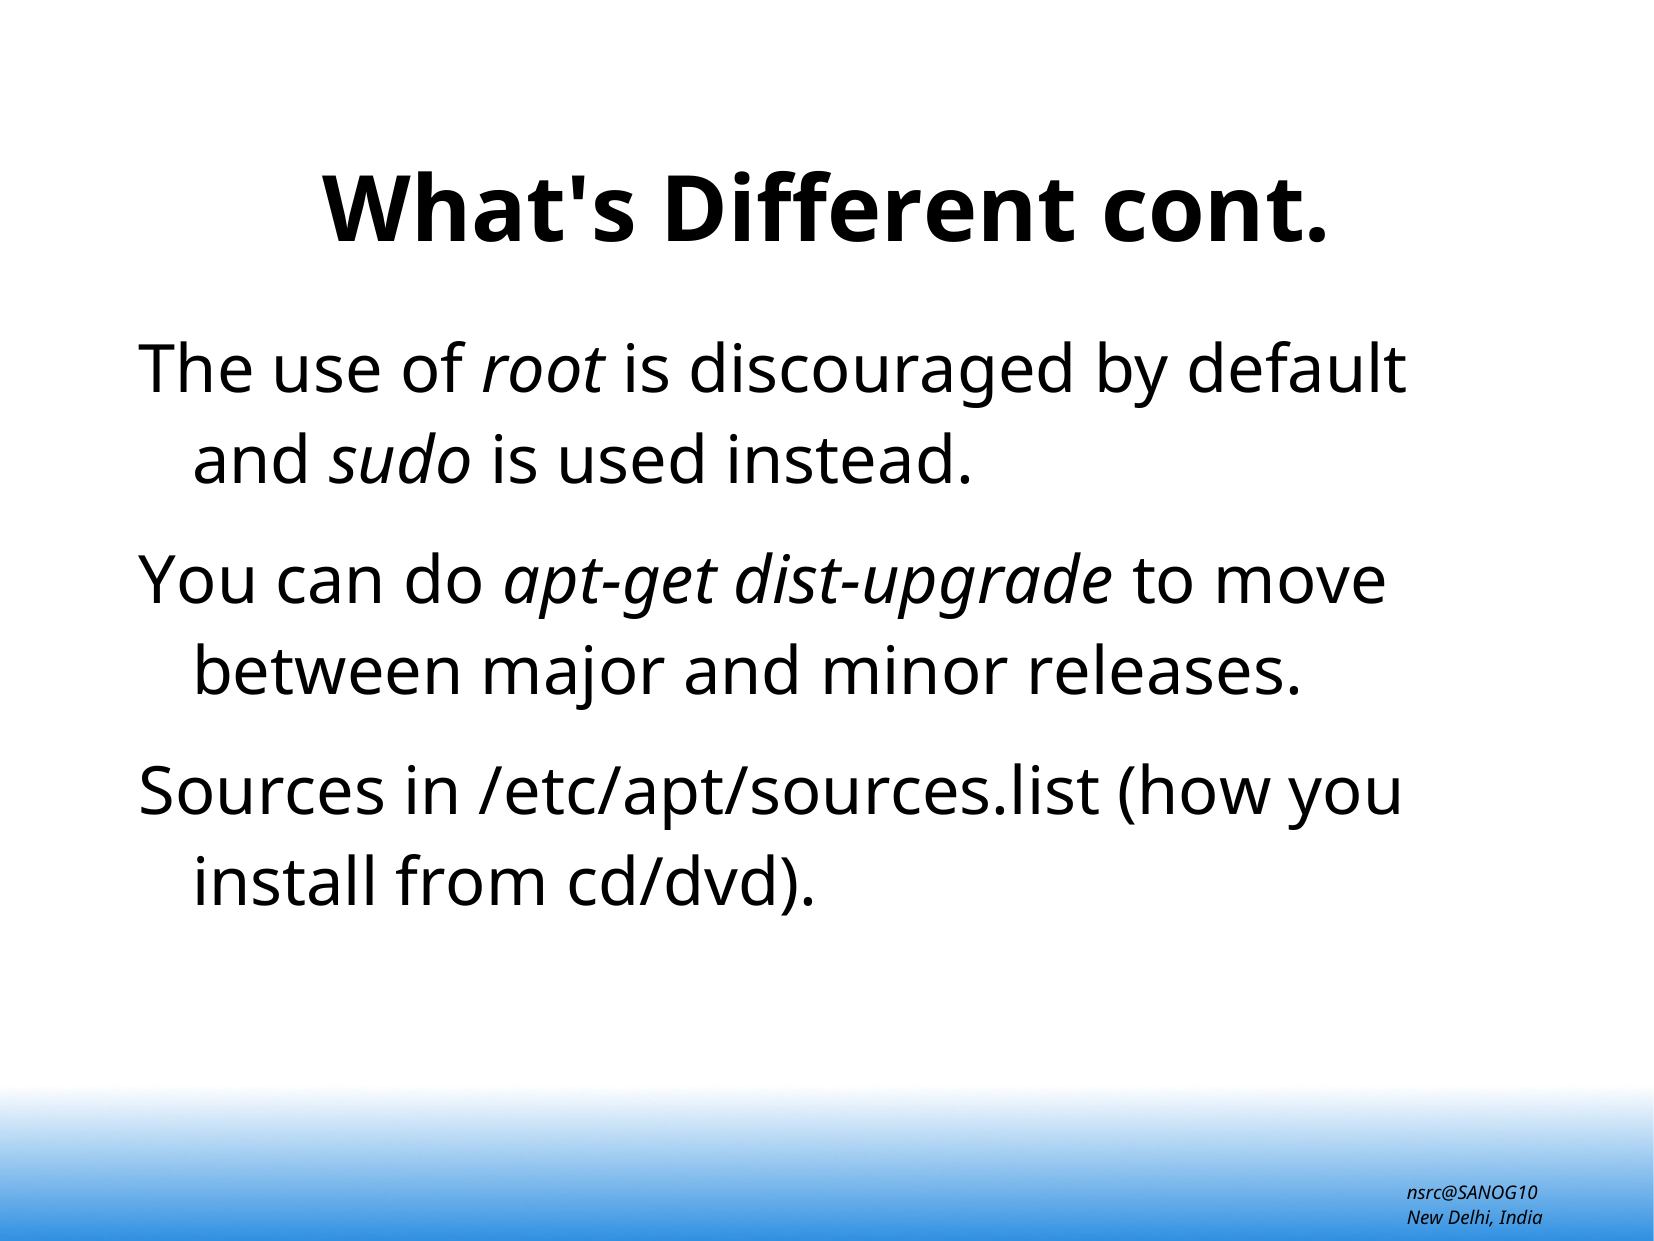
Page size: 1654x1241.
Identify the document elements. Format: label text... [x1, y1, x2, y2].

list The use of root is discouraged by default and sudo is used instead. You can do apt-get dist-upgrade to move between major and minor releases. Sources in /etc/apt/sources.list (how you install from cd/dvd). [121, 321, 1534, 1104]
title What's Different cont. [121, 102, 1534, 310]
picture [0, 1083, 1654, 1241]
